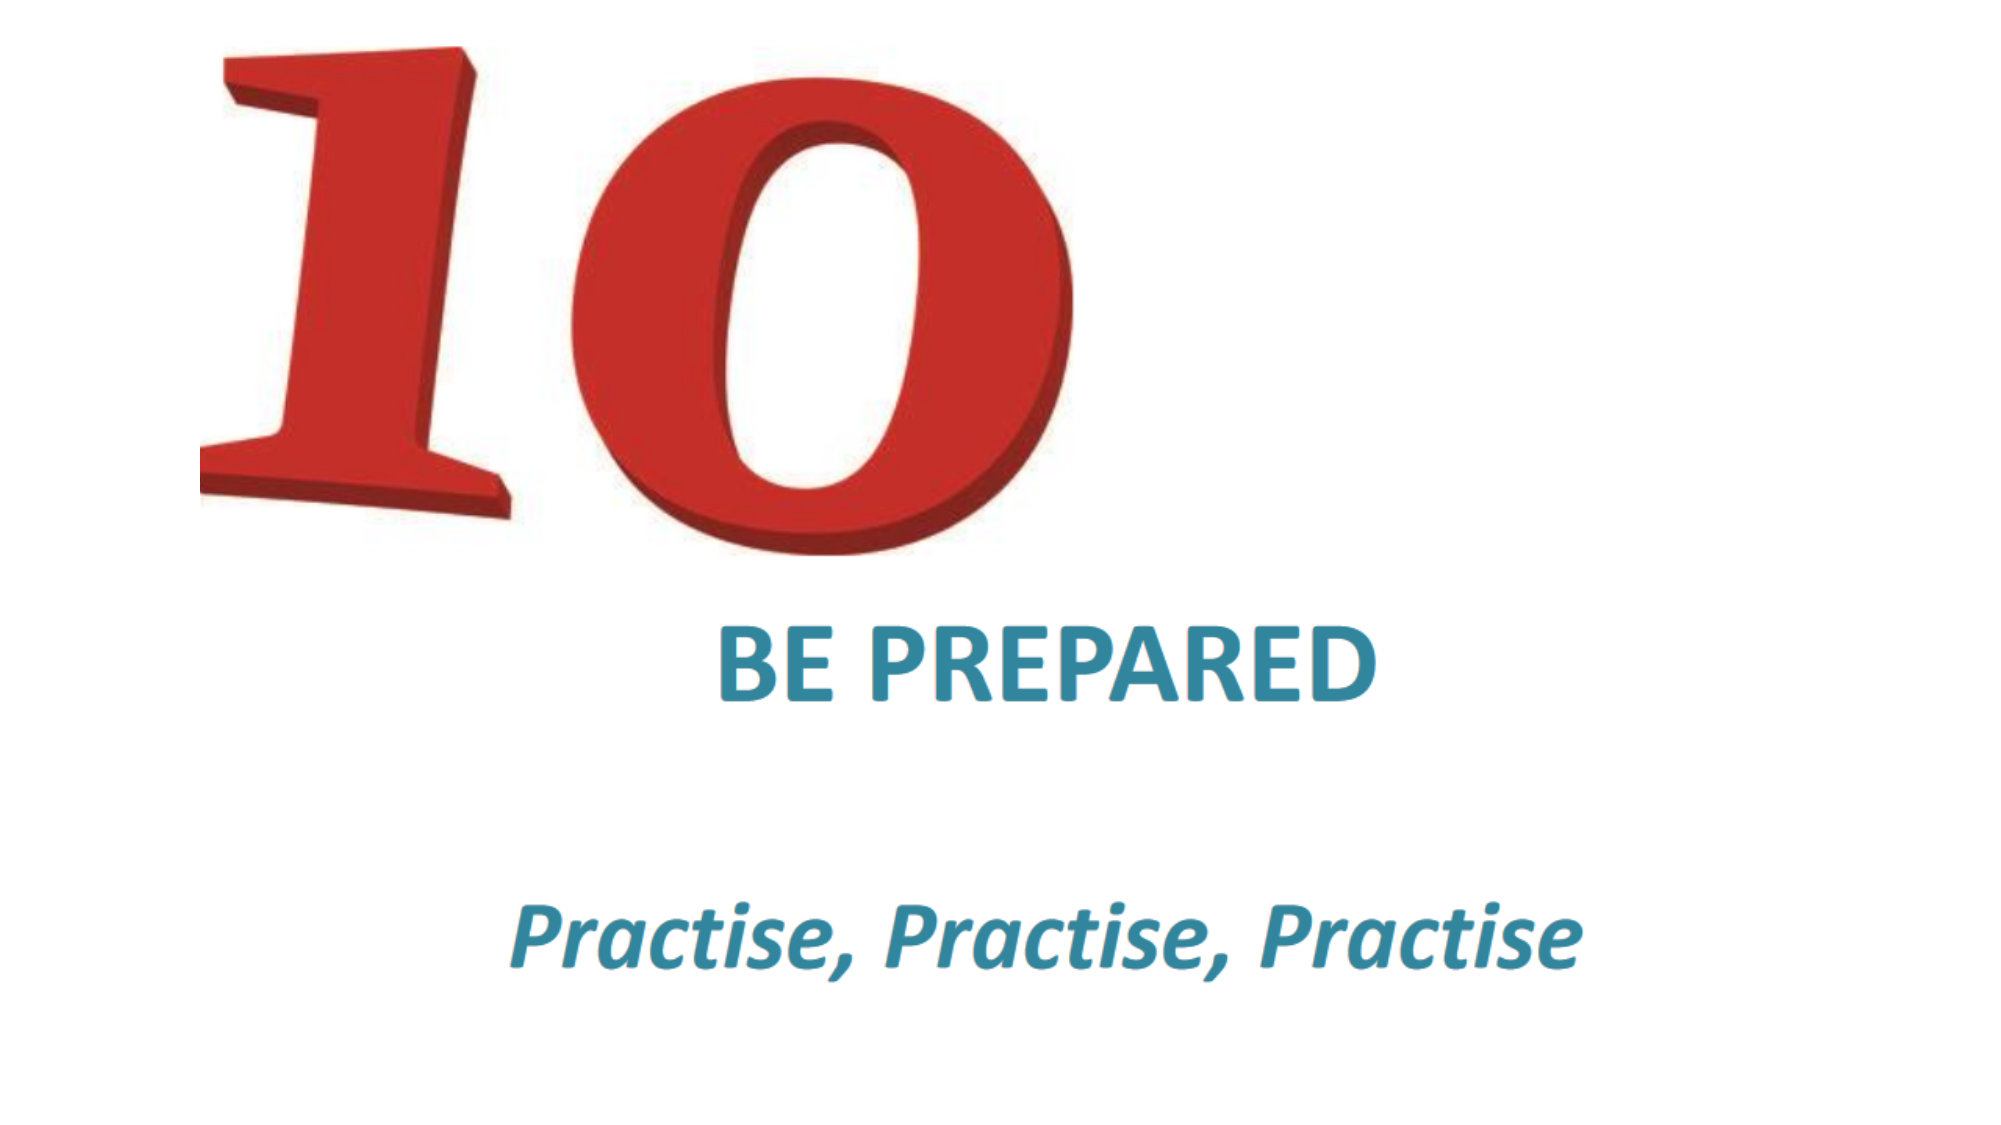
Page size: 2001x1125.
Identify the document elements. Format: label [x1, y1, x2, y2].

picture [200, 20, 1800, 1105]
